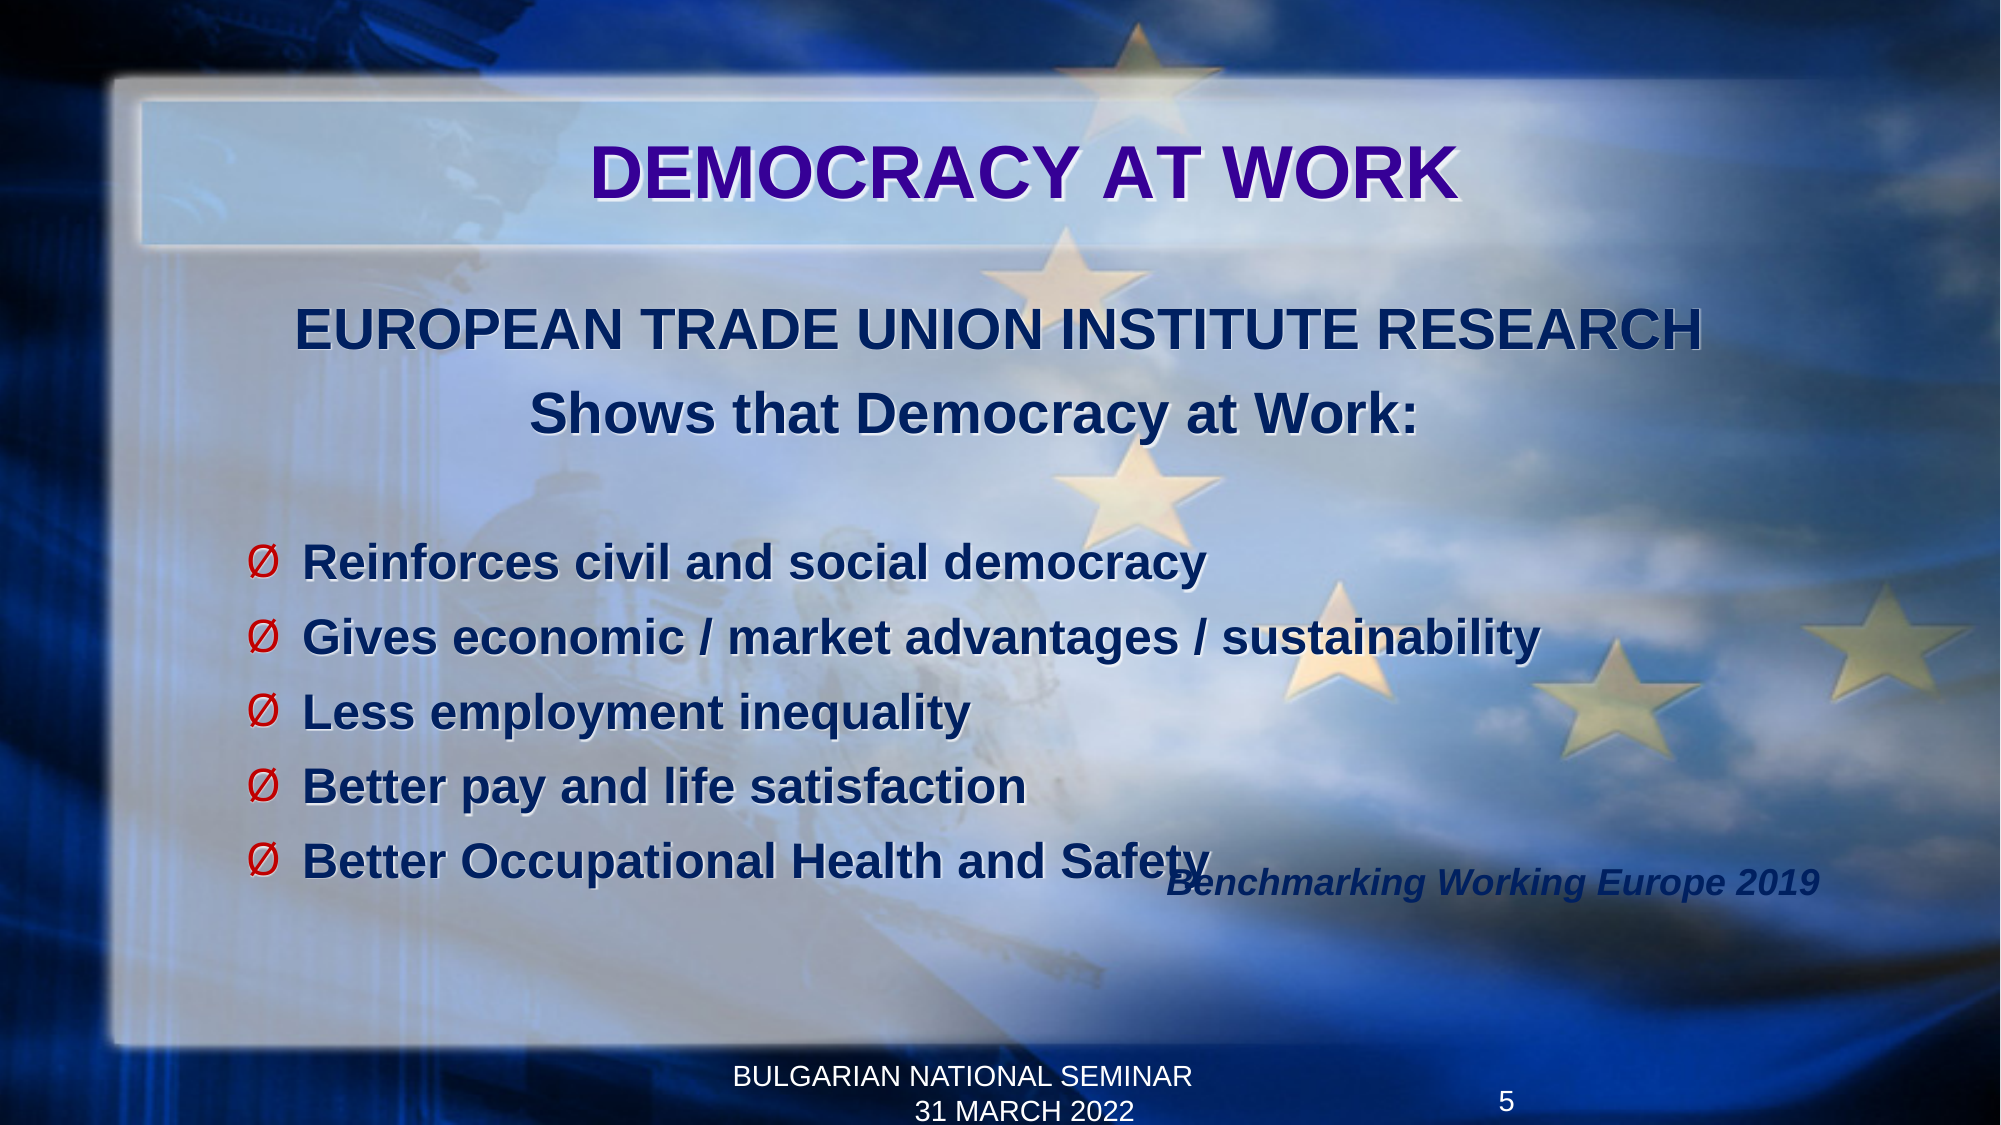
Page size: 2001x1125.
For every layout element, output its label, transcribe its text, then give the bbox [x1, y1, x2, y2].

text_box BULGARIAN NATIONAL SEMINAR 31 MARCH 2022 [708, 1050, 1342, 1125]
list EUROPEAN TRADE UNION INSTITUTE RESEARCH Shows that Democracy at Work: Reinforces civil and social democracy Gives economic / market advantages / sustainability Less employment inequality Better pay and life satisfaction Better Occupational Health and Safety [230, 283, 1901, 1038]
title DEMOCRACY AT WORK [150, 87, 1900, 251]
text_box [1483, 1050, 1901, 1125]
text_box Benchmarking Working Europe 2019 [1151, 850, 1851, 912]
